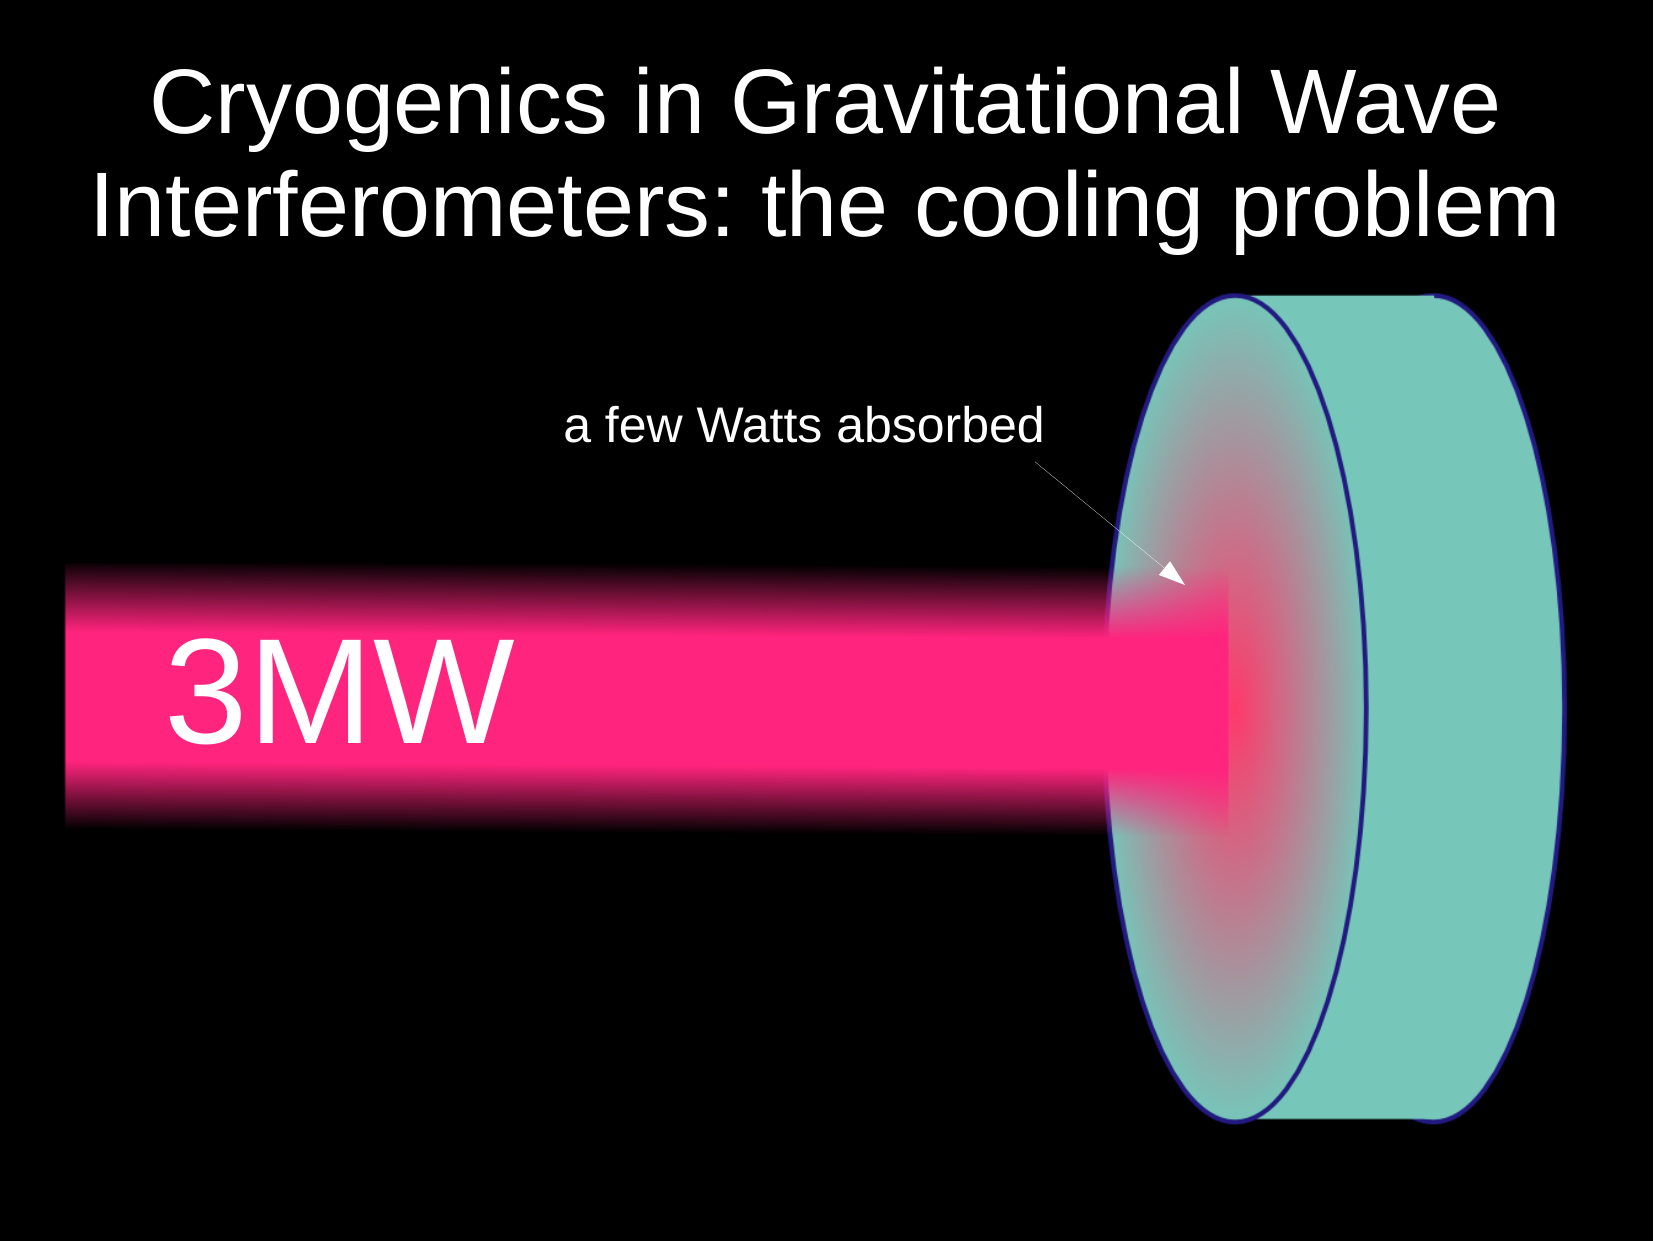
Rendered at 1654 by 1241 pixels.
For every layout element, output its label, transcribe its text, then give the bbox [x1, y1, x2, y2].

text_box a few Watts absorbed [548, 390, 1061, 461]
text_box 3MW [150, 600, 691, 783]
picture [29, 270, 1626, 1186]
title Cryogenics in Gravitational Wave Interferometers: the cooling problem [82, 49, 1571, 257]
